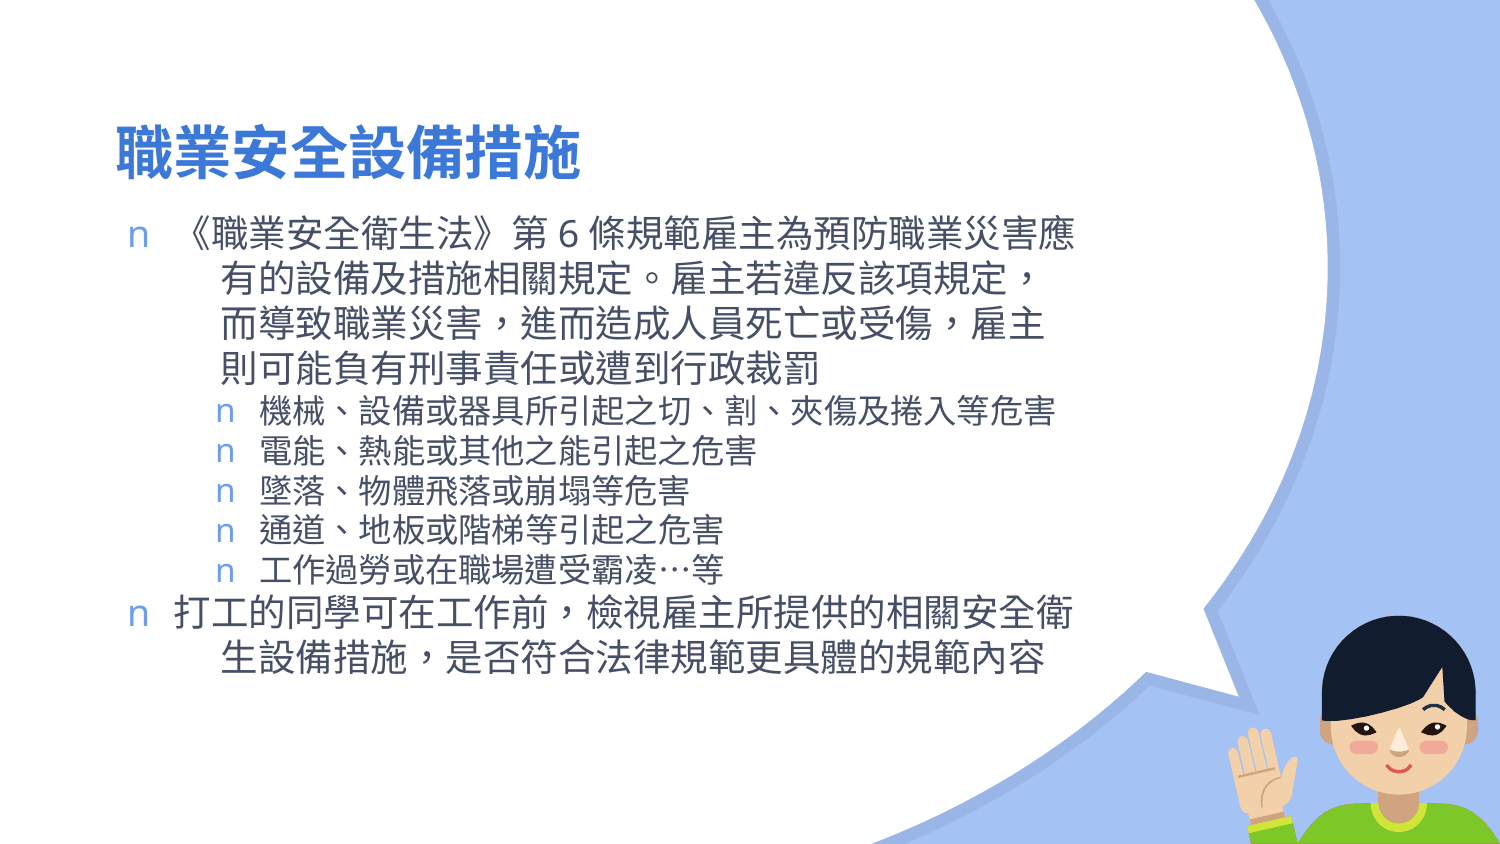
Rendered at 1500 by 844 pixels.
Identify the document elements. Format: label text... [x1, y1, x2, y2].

text_box [1228, 615, 1500, 844]
list 《職業安全衛生法》第6條規範雇主為預防職業災害應有的設備及措施相關規定。雇主若違反該項規定，而導致職業災害，進而造成人員死亡或受傷，雇主則可能負有刑事責任或遭到行政裁罰 機械、設備或器具所引起之切、割、夾傷及捲入等危害 電能、熱能或其他之能引起之危害 墜落、物體飛落或崩塌等危害 通道、地板或階梯等引起之危害 工作過勞或在職場遭受霸凌…等 打工的同學可在工作前，檢視雇主所提供的相關安全衛生設備措施，是否符合法律規範更具體的規範內容 [112, 195, 1092, 727]
title 職業安全設備措施 [100, 79, 1080, 202]
